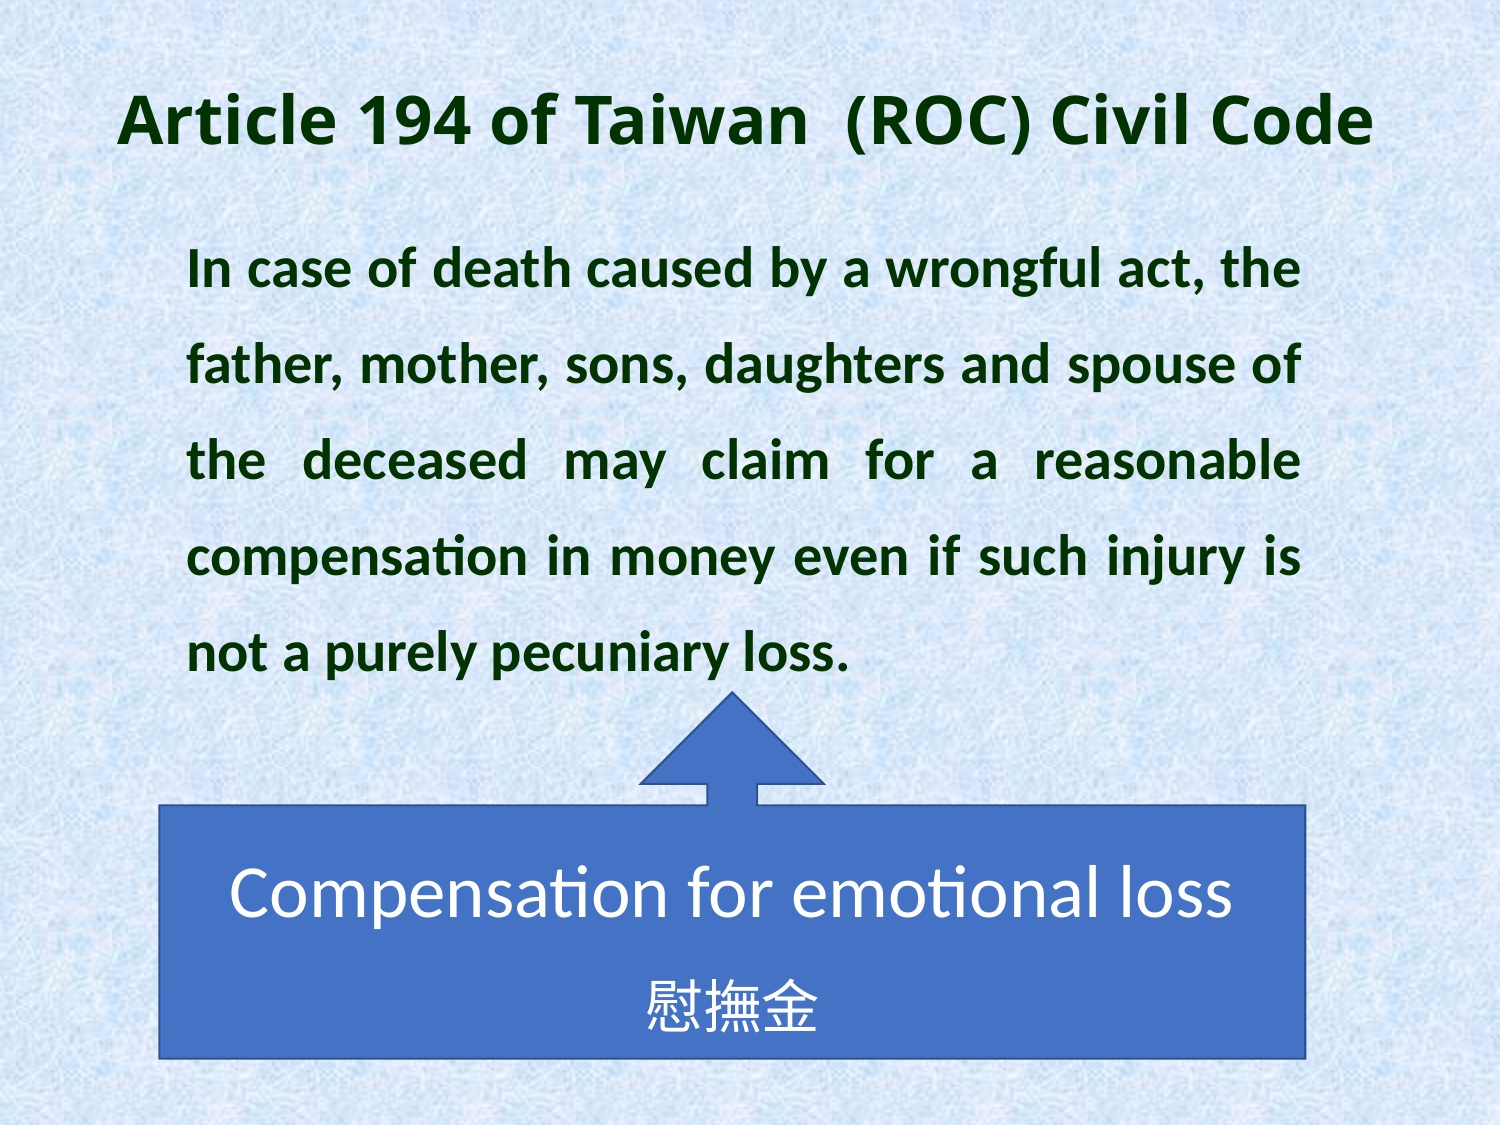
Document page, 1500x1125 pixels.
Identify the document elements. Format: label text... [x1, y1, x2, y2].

list In case of death caused by a wrongful act, the father, mother, sons, daughters and spouse of the deceased may claim for a reasonable compensation in money even if such injury is not a purely pecuniary loss. [171, 196, 1317, 1125]
text_box Compensation for emotional loss 慰撫金 [159, 692, 1306, 1059]
title Article 194 of Taiwan (ROC) Civil Code [100, 42, 1395, 204]
